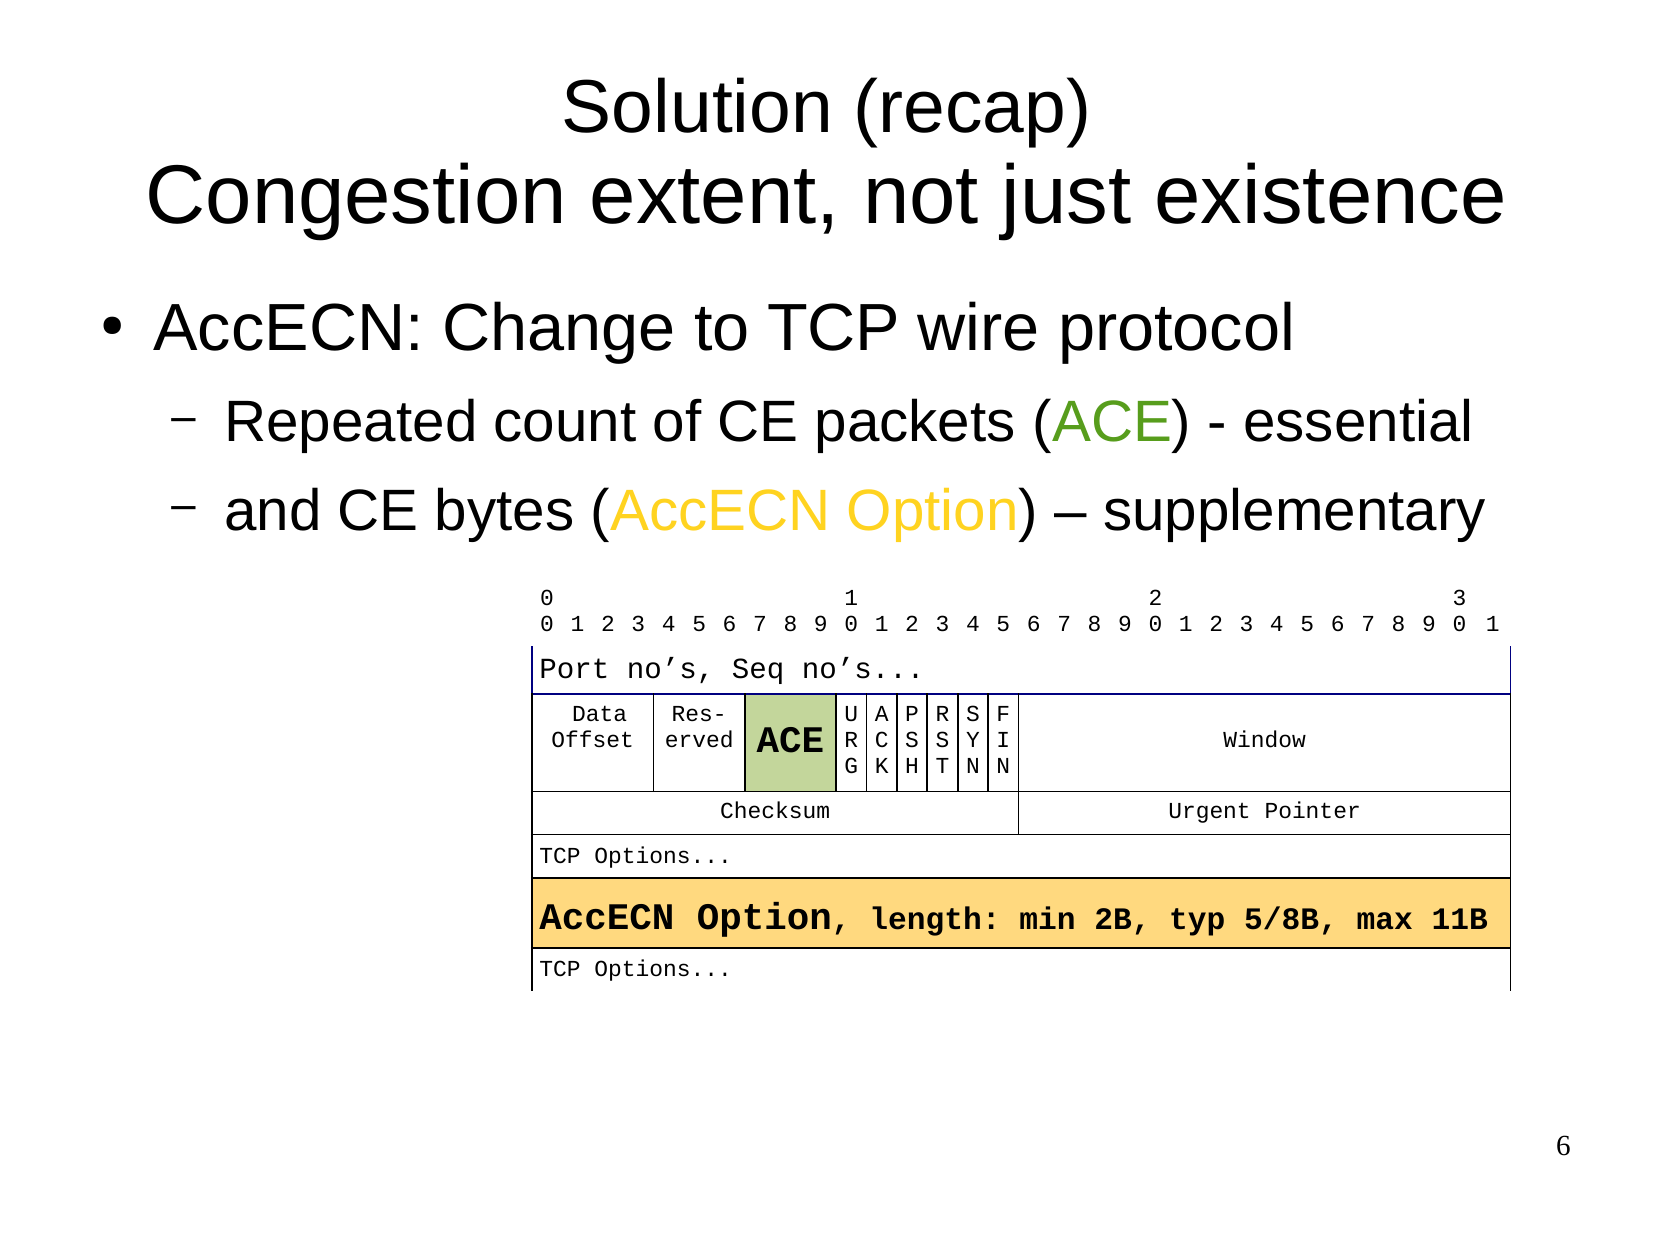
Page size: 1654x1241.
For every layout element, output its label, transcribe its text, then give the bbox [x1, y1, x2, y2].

table_header 5 [1292, 576, 1323, 646]
table_cell PSH [898, 695, 926, 791]
table_header 3 [623, 576, 654, 646]
table_header 5 [988, 576, 1018, 646]
table_header 10 [836, 576, 866, 646]
table_cell ACE [746, 695, 835, 791]
table_header 2 [1201, 576, 1231, 646]
list AccECN: Change to TCP wire protocol Repeated count of CE packets (ACE) - essential and CE bytes (AccECN Option) – supplementary [82, 290, 1571, 1193]
table_header 1 [866, 576, 897, 646]
table_cell Checksum [533, 792, 1018, 834]
table_header 7 [1353, 576, 1383, 646]
table_header 3 [927, 576, 958, 646]
table_header 8 [775, 576, 806, 646]
table_header 4 [958, 576, 988, 646]
table_header 3 [1231, 576, 1262, 646]
table_header 1 [562, 576, 593, 646]
table_header 6 [1323, 576, 1353, 646]
table_header 1 [1475, 576, 1511, 646]
table_cell AccECN Option, length: min 2B, typ 5/8B, max 11B [533, 879, 1510, 947]
table_header 2 [593, 576, 623, 646]
title Solution (recap) Congestion extent, not just existence [82, 49, 1571, 257]
table_header 7 [1049, 576, 1079, 646]
table_header 8 [1383, 576, 1414, 646]
table_header 1 [1171, 576, 1201, 646]
table_header 8 [1079, 576, 1110, 646]
table_cell Urgent Pointer [1019, 792, 1510, 834]
table_header 4 [1262, 576, 1292, 646]
table_header 5 [684, 576, 714, 646]
table_header 9 [1414, 576, 1444, 646]
table_header 6 [1018, 576, 1049, 646]
table_header 9 [806, 576, 836, 646]
table_cell URG [837, 695, 866, 791]
table_cell TCP Options... [533, 949, 1510, 991]
table_header 20 [1140, 576, 1171, 646]
table_cell RST [928, 695, 957, 791]
table_cell FIN [989, 695, 1018, 791]
table_header 2 [897, 576, 927, 646]
table_cell TCP Options... [533, 835, 1510, 877]
table_cell Port no’s, Seq no’s... [533, 646, 1510, 693]
table_header 7 [745, 576, 775, 646]
table_header 9 [1110, 576, 1140, 646]
table_cell Res-erved [654, 695, 744, 791]
table_cell Window [1019, 695, 1510, 791]
table_cell Data Offset [533, 695, 653, 791]
table_header 6 [714, 576, 745, 646]
table_header 4 [654, 576, 684, 646]
table_header 30 [1444, 576, 1475, 646]
table_cell ACK [867, 695, 896, 791]
table_cell SYN [959, 695, 987, 791]
table_header 00 [532, 576, 562, 646]
